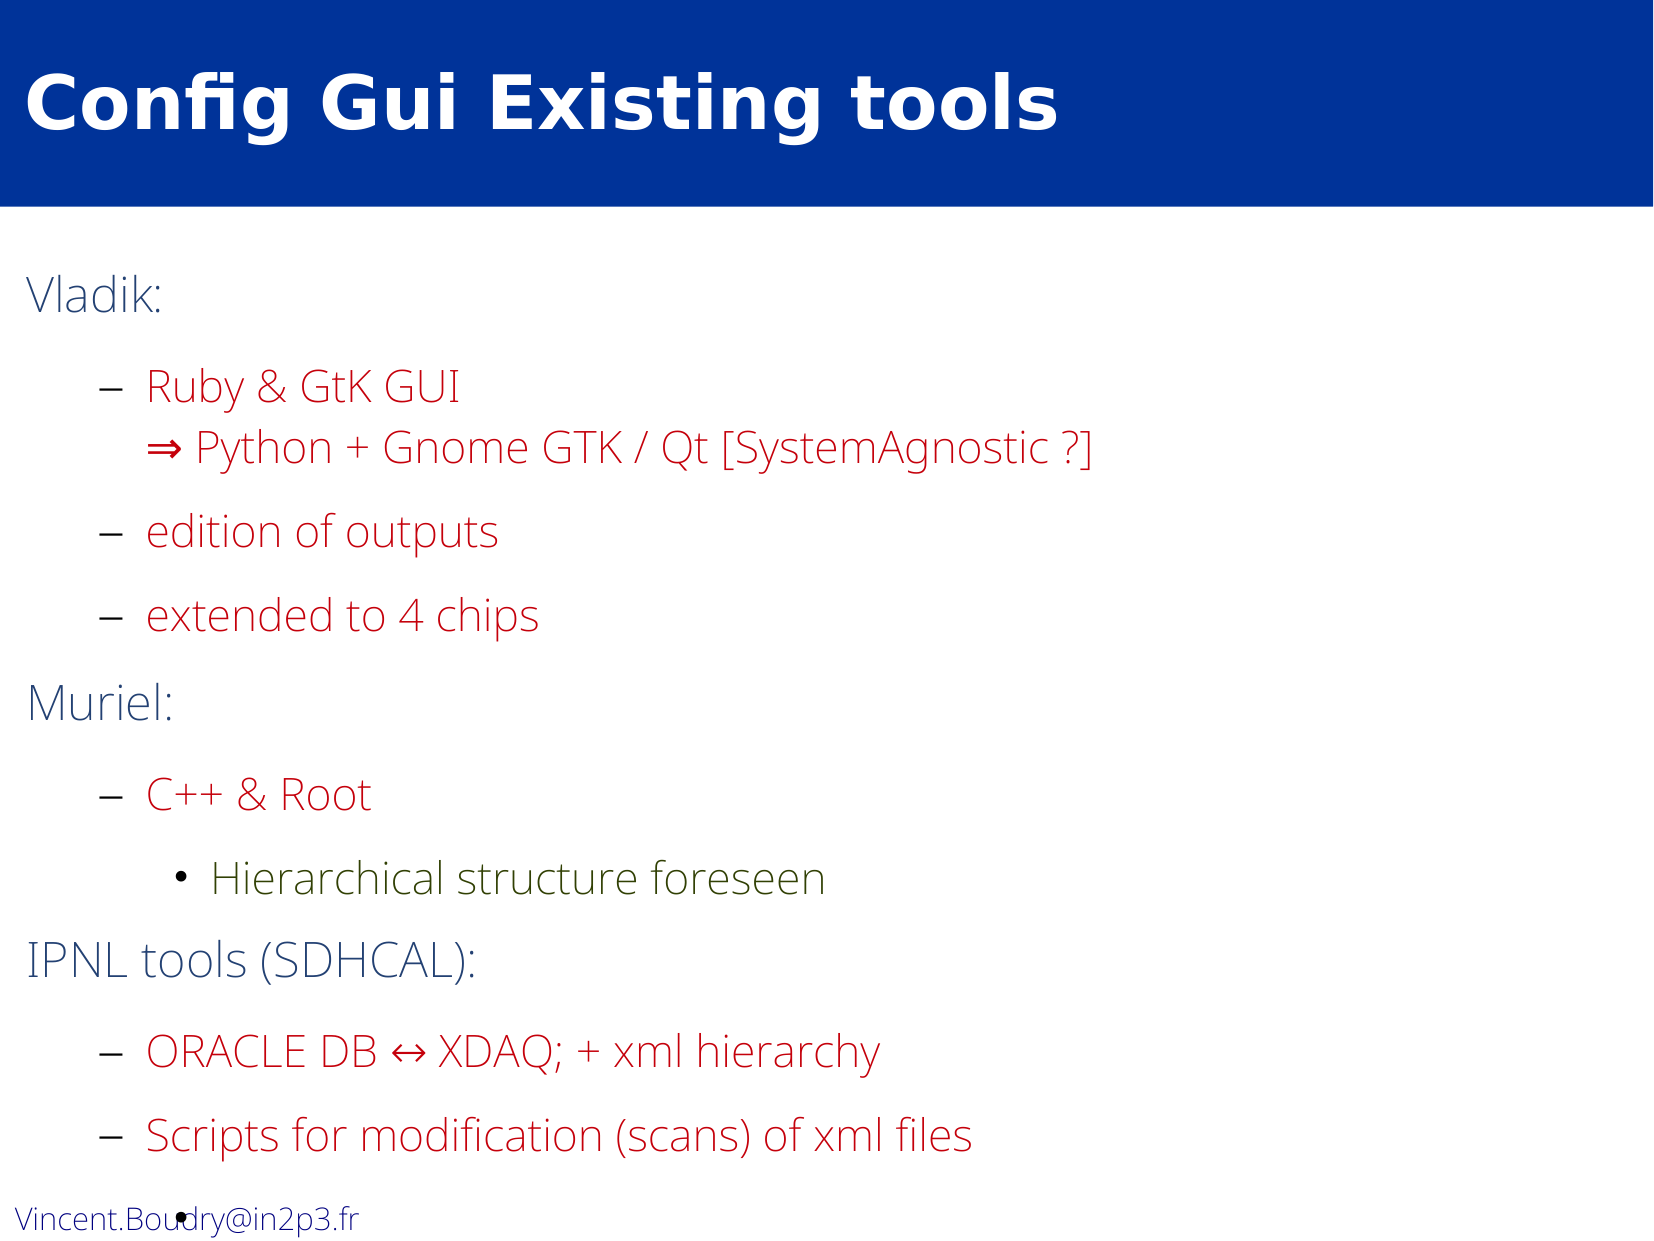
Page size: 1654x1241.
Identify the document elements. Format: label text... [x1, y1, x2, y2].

title Config Gui Existing tools [24, 17, 1635, 191]
list Vladik: Ruby & GtK GUI ⇒ Python + Gnome GTK / Qt [SystemAgnostic ?] edition of outputs extended to 4 chips Muriel: C++ & Root Hierarchical structure foreseen IPNL tools (SDHCAL): ORACLE DB ↔ XDAQ; + xml hierarchy Scripts for modification (scans) of xml files [26, 260, 1631, 1172]
